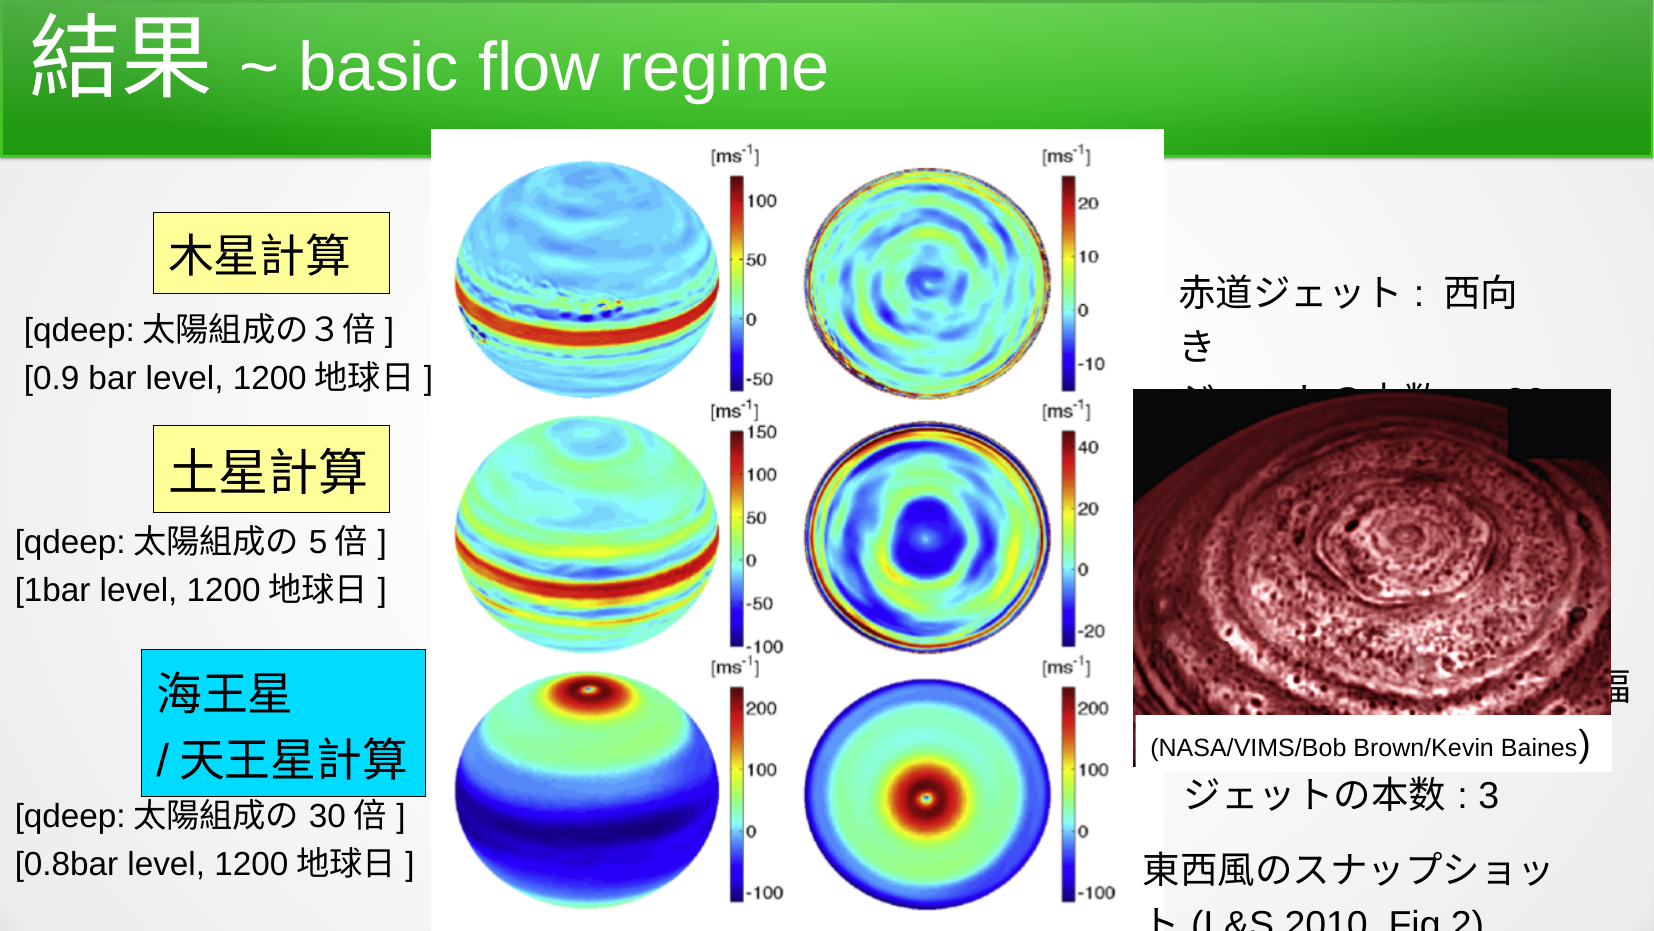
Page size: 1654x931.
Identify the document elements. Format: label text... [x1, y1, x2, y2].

text_box [qdeep:太陽組成の３倍] [0.9 bar level, 1200地球日] [0, 295, 532, 388]
text_box 赤道ジェット: 西向き ジェットの本数: ~ 20 [1163, 255, 1565, 389]
text_box 赤道ジェット: 東向き(幅広) ジェットの本数: 3 [1169, 649, 1654, 796]
text_box 東西風のスナップショット(L&S,2010. Fig.2) [1127, 832, 1577, 931]
text_box (NASA/VIMS/Bob Brown/Kevin Baines) [1135, 715, 1613, 772]
text_box [qdeep:太陽組成の30倍] [0.8bar level, 1200地球日] [0, 781, 497, 874]
picture [431, 129, 1611, 931]
text_box 木星計算 [153, 212, 390, 281]
text_box 土星計算 [153, 425, 390, 499]
title 結果~ basic flow regime [29, 0, 1518, 104]
text_box 海王星 /天王星計算 [141, 649, 426, 771]
text_box [qdeep:太陽組成の5倍] [1bar level, 1200地球日] [0, 507, 497, 600]
